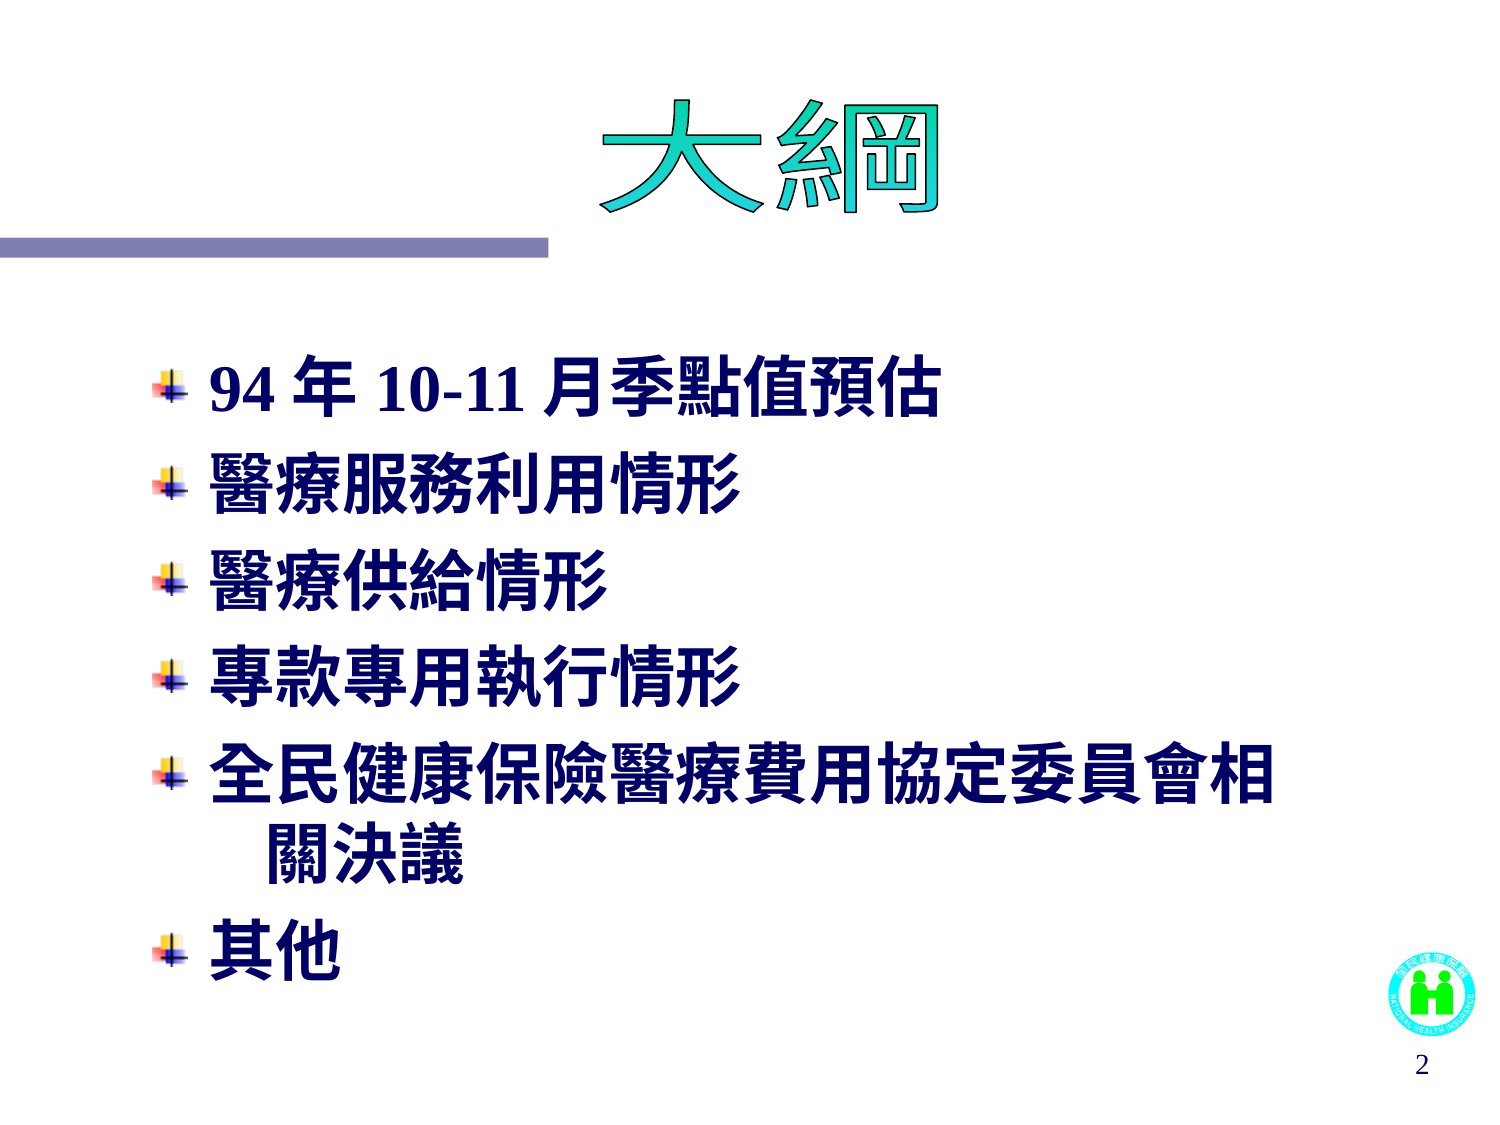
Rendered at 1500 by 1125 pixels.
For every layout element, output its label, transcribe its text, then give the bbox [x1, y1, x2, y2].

text_box 大綱 [777, 99, 842, 201]
text_box 大綱 [599, 100, 764, 213]
text_box 大綱 [803, 178, 818, 207]
text_box 大綱 [863, 115, 920, 190]
text_box [1400, 1037, 1476, 1125]
text_box 大綱 [777, 178, 797, 211]
text_box 大綱 [844, 105, 938, 213]
list 94年10-11月季點值預估 醫療服務利用情形 醫療供給情形 專款專用執行情形 全民健康保險醫療費用協定委員會相關決議 其他 [137, 337, 1338, 1038]
